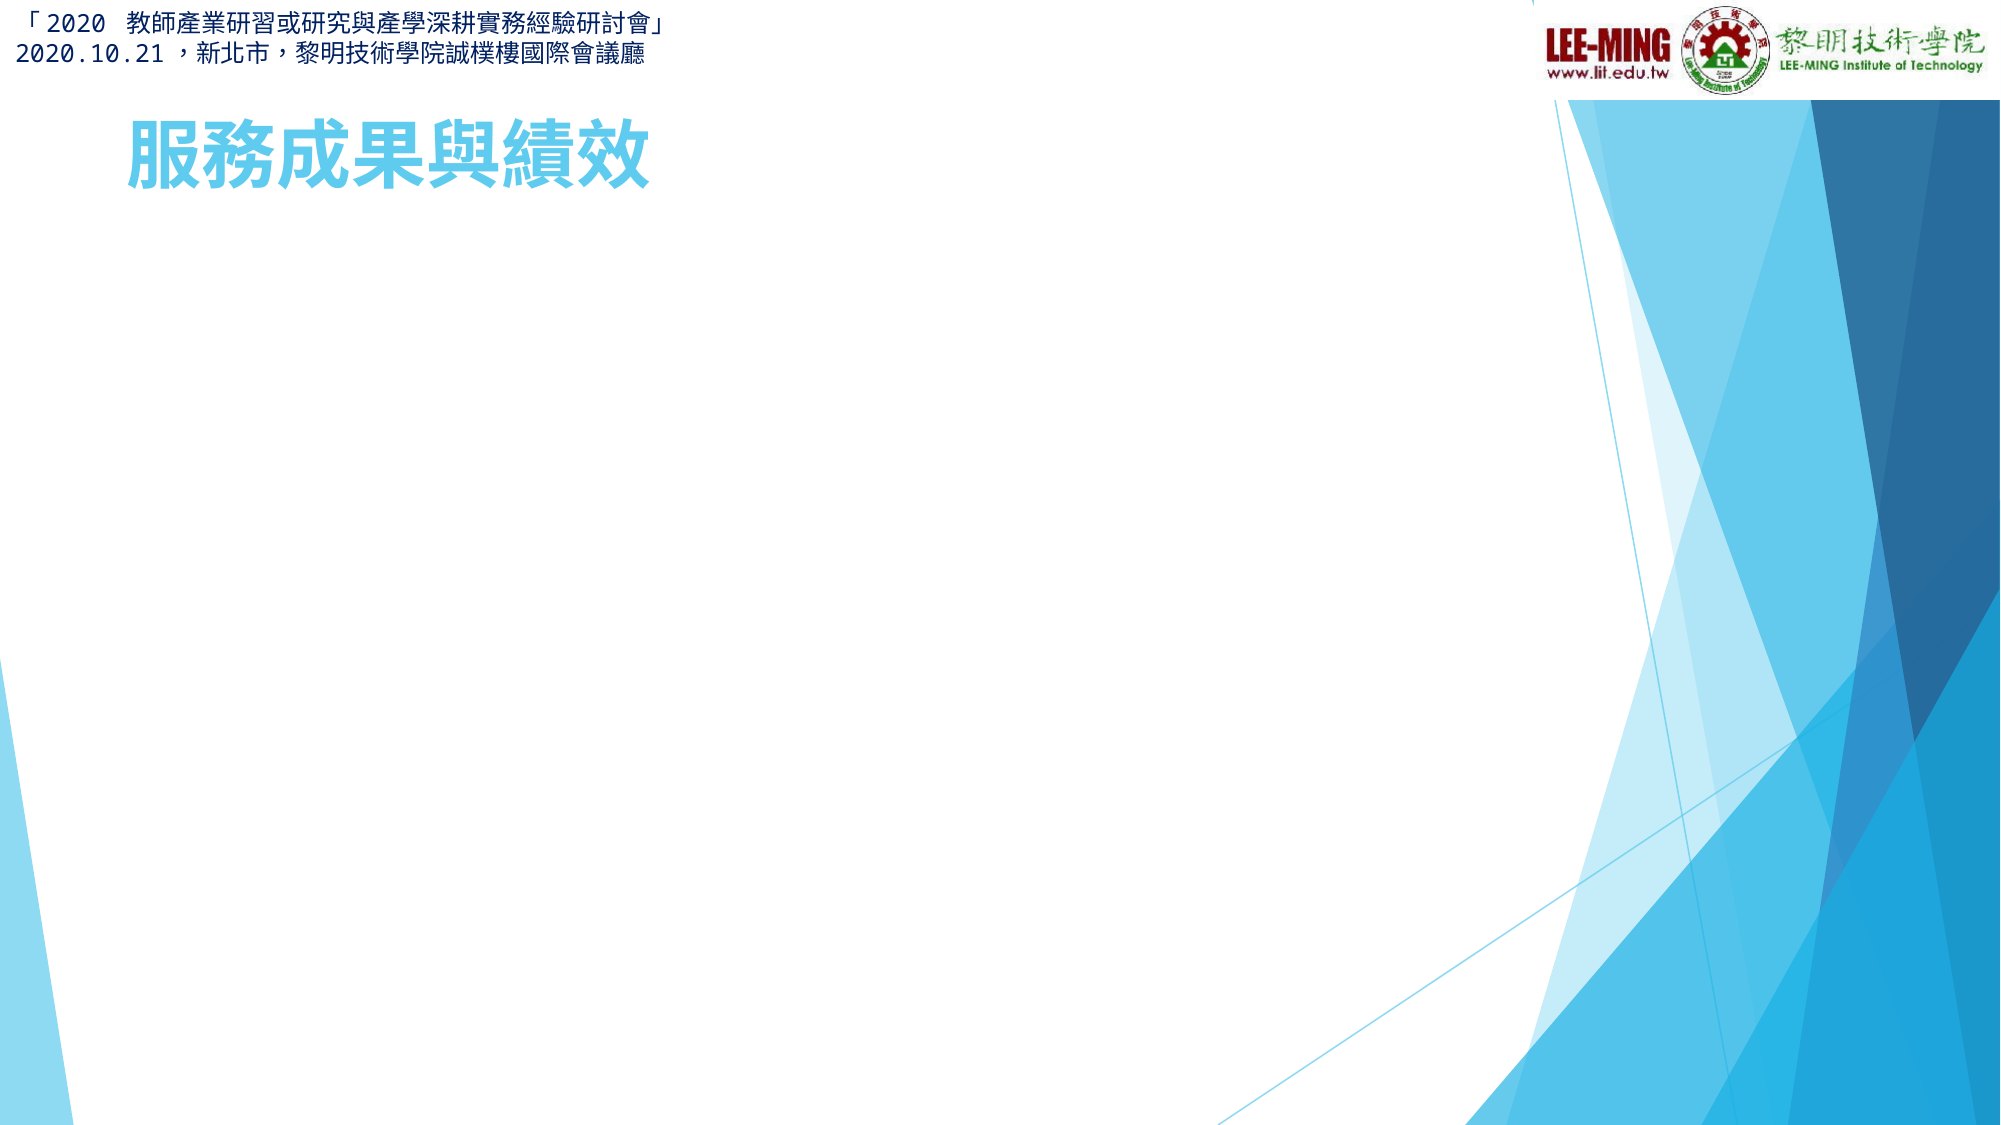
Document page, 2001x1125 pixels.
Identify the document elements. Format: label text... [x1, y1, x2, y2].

title 服務成果與績效 [111, 99, 1522, 317]
